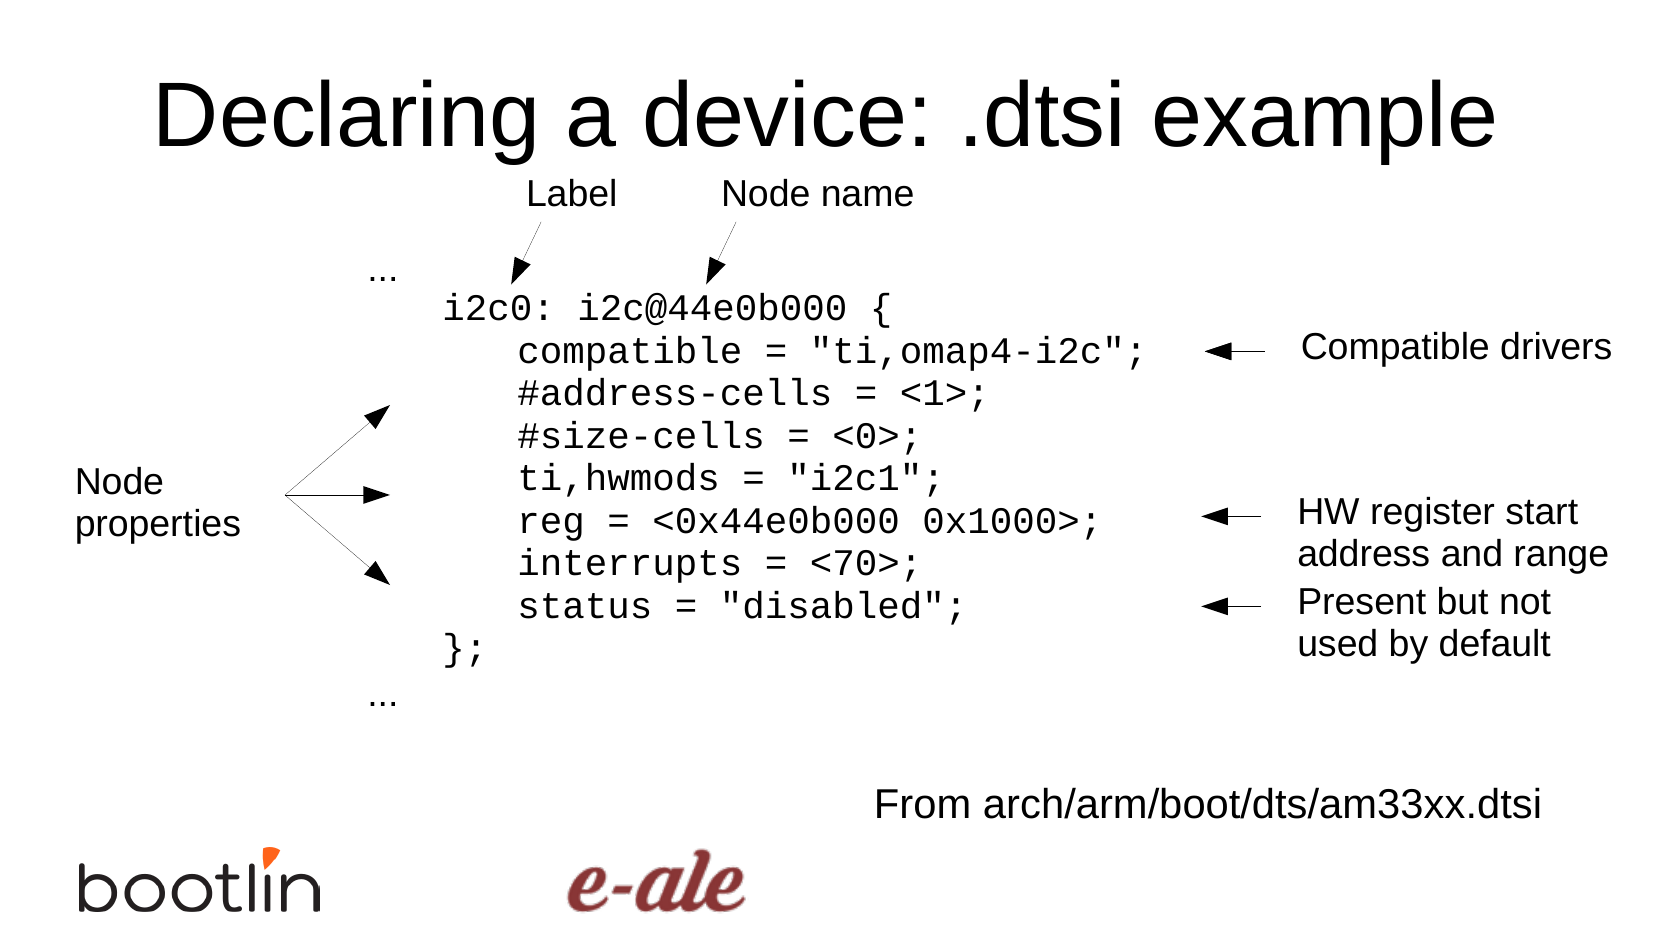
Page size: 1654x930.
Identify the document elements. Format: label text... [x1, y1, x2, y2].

text_box Compatible drivers [1286, 318, 1628, 376]
picture [79, 847, 320, 912]
list From arch/arm/boot/dts/am33xx.dtsi [873, 780, 1602, 841]
text_box HW register start address and range [1282, 483, 1624, 582]
text_box Node properties [287, 453, 402, 552]
picture [565, 847, 749, 915]
text_box Node name [706, 165, 930, 222]
title Declaring a device: .dtsi example [82, 37, 1571, 193]
text_box Label [511, 165, 633, 222]
text_box ... i2c0: i2c@44e0b000 { compatible = "ti,omap4-i2c"; #address-cells = <1>; #size-cells = <0>; ti,hwmods = "i2c1"; reg = <0x44e0b000 0x1000>; interrupts = <70>; status = "disabled"; }; ... [352, 240, 1208, 764]
text_box Present but not used by default [1282, 573, 1567, 672]
text_box Node properties [60, 453, 350, 552]
